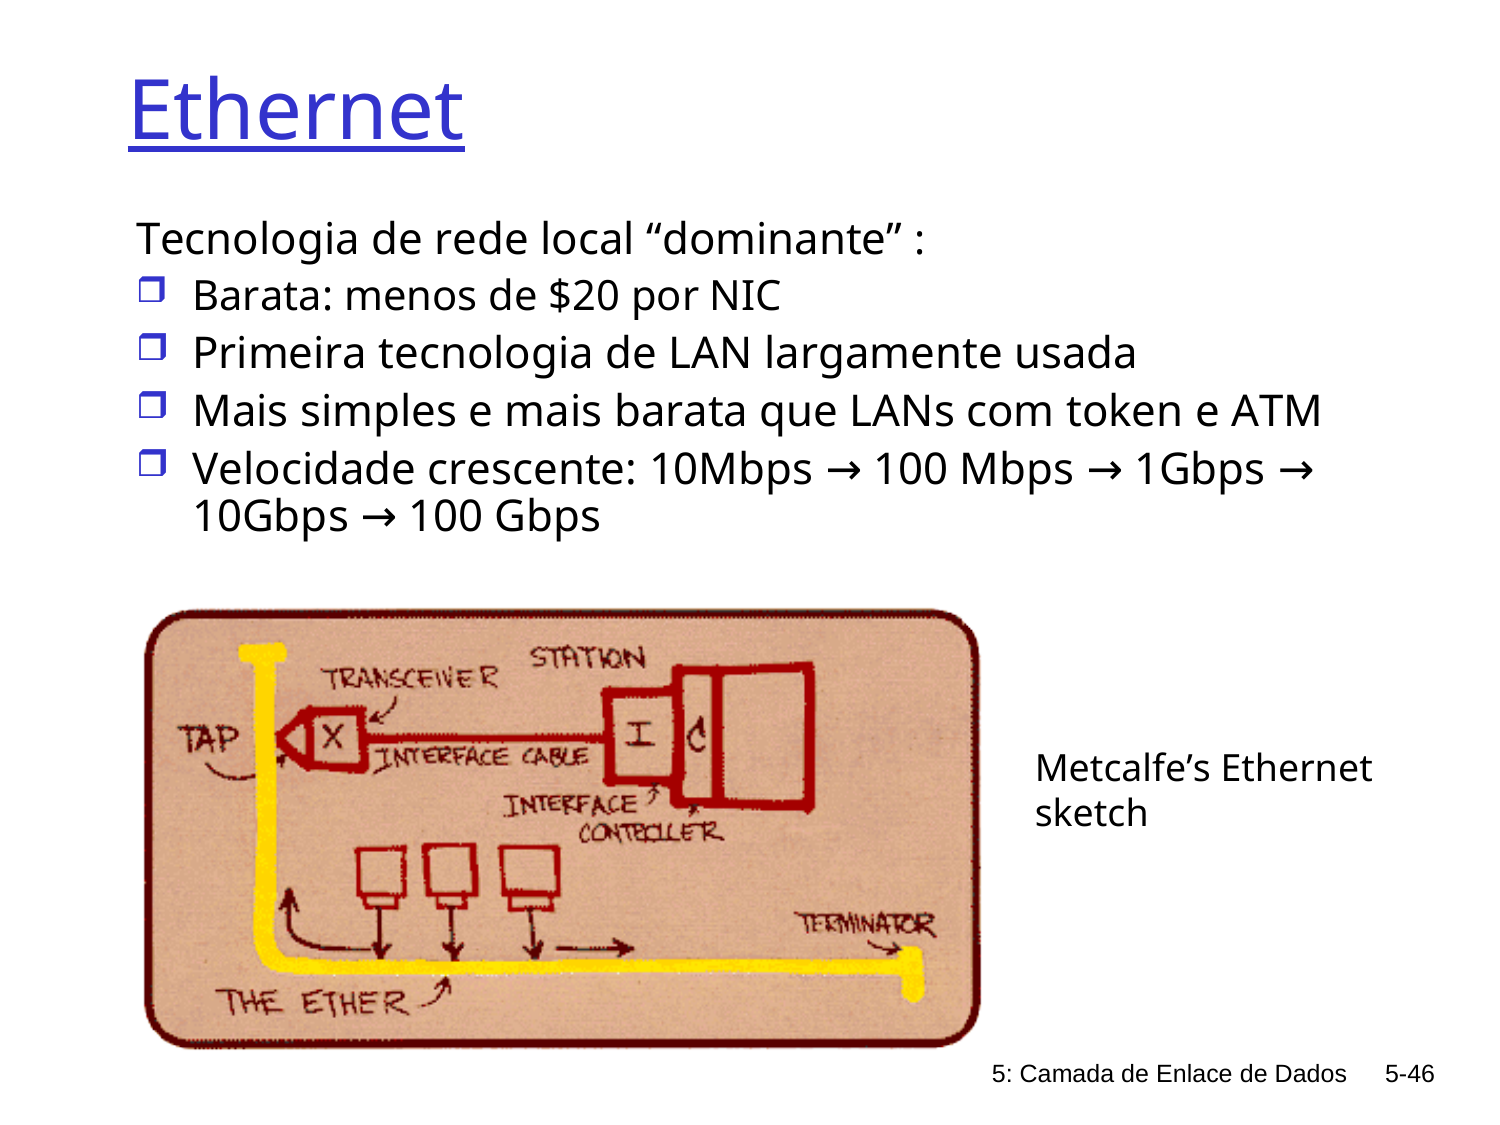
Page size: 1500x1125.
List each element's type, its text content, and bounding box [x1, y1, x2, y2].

text_box 5: Camada de Enlace de Dados [837, 1050, 1339, 1125]
picture [136, 602, 988, 1059]
text_box Metcalfe’s Ethernet sketch [1020, 736, 1450, 842]
list Tecnologia de rede local “dominante” : Barata: menos de $20 por NIC Primeira tecnologia de LAN largamente usada Mais simples e mais barata que LANs com token e ATM Velocidade crescente: 10Mbps → 100 Mbps → 1Gbps → 10Gbps → 100 Gbps [121, 209, 1355, 560]
text_box 5-<número> [1339, 1050, 1451, 1125]
title Ethernet [112, 37, 1388, 176]
